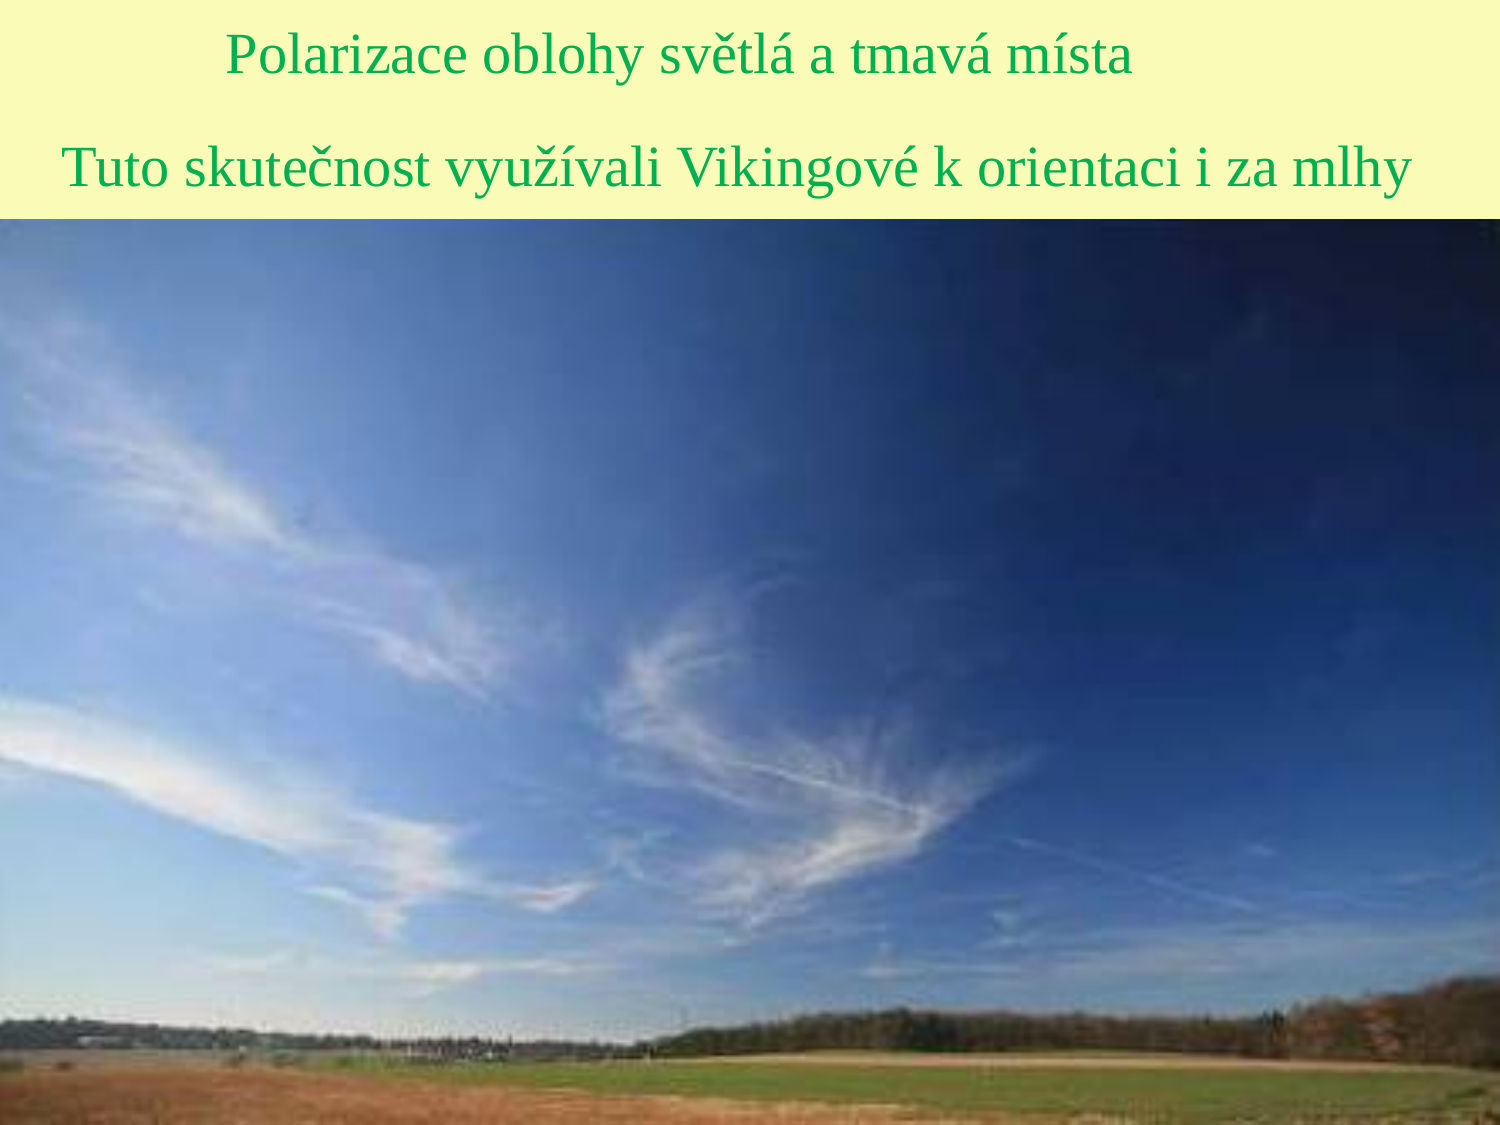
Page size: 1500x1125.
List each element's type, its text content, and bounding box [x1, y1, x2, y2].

text_box Polarizace oblohy světlá a tmavá místa [210, 0, 1164, 93]
text_box Tuto skutečnost využívali Vikingové k orientaci i za mlhy [46, 113, 1429, 207]
picture [0, 219, 1500, 1125]
